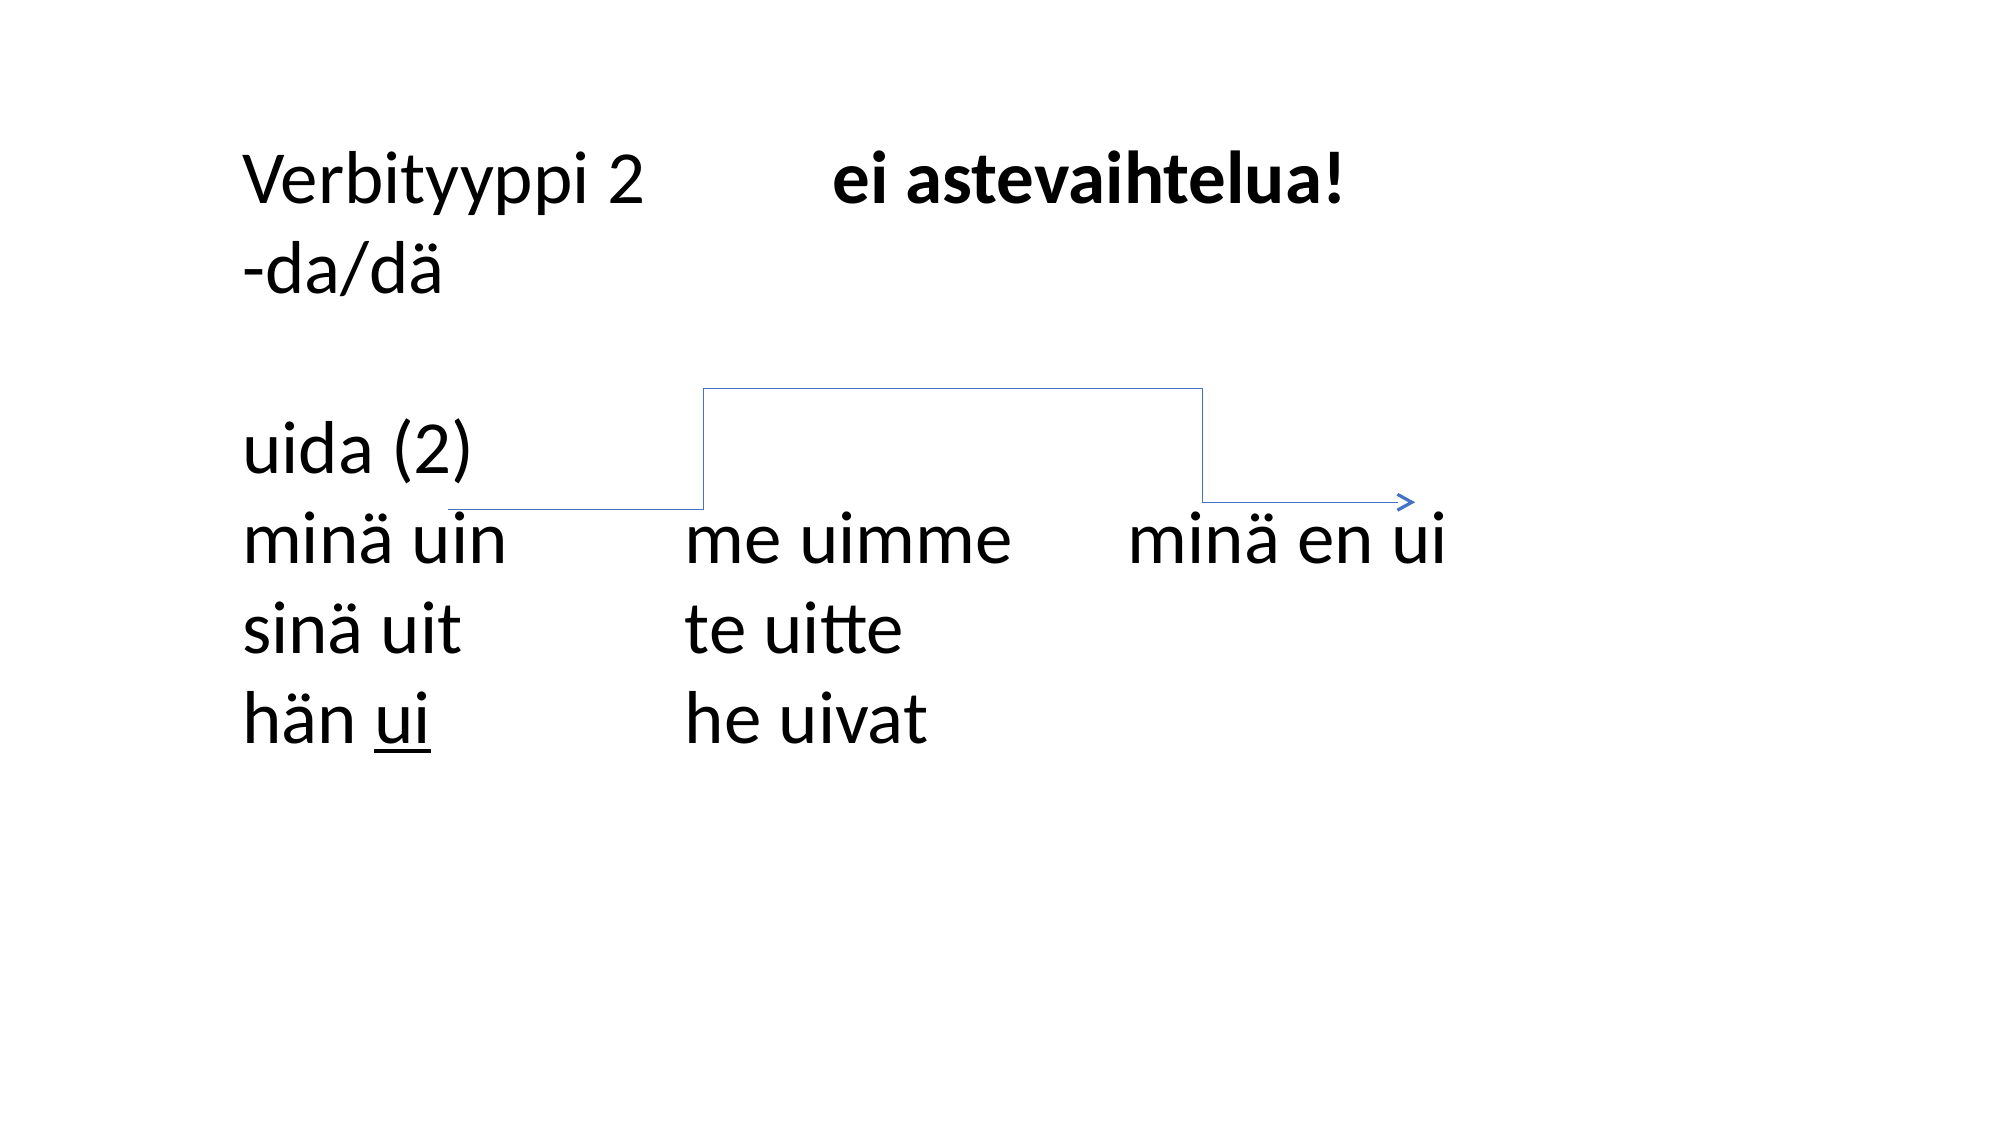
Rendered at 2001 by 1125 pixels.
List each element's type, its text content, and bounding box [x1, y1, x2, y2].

text_box Verbityyppi 2 ei astevaihtelua! -da/dä uida (2) minä uin me uimme minä en ui sinä uit te uitte hän ui he uivat [227, 121, 1730, 767]
